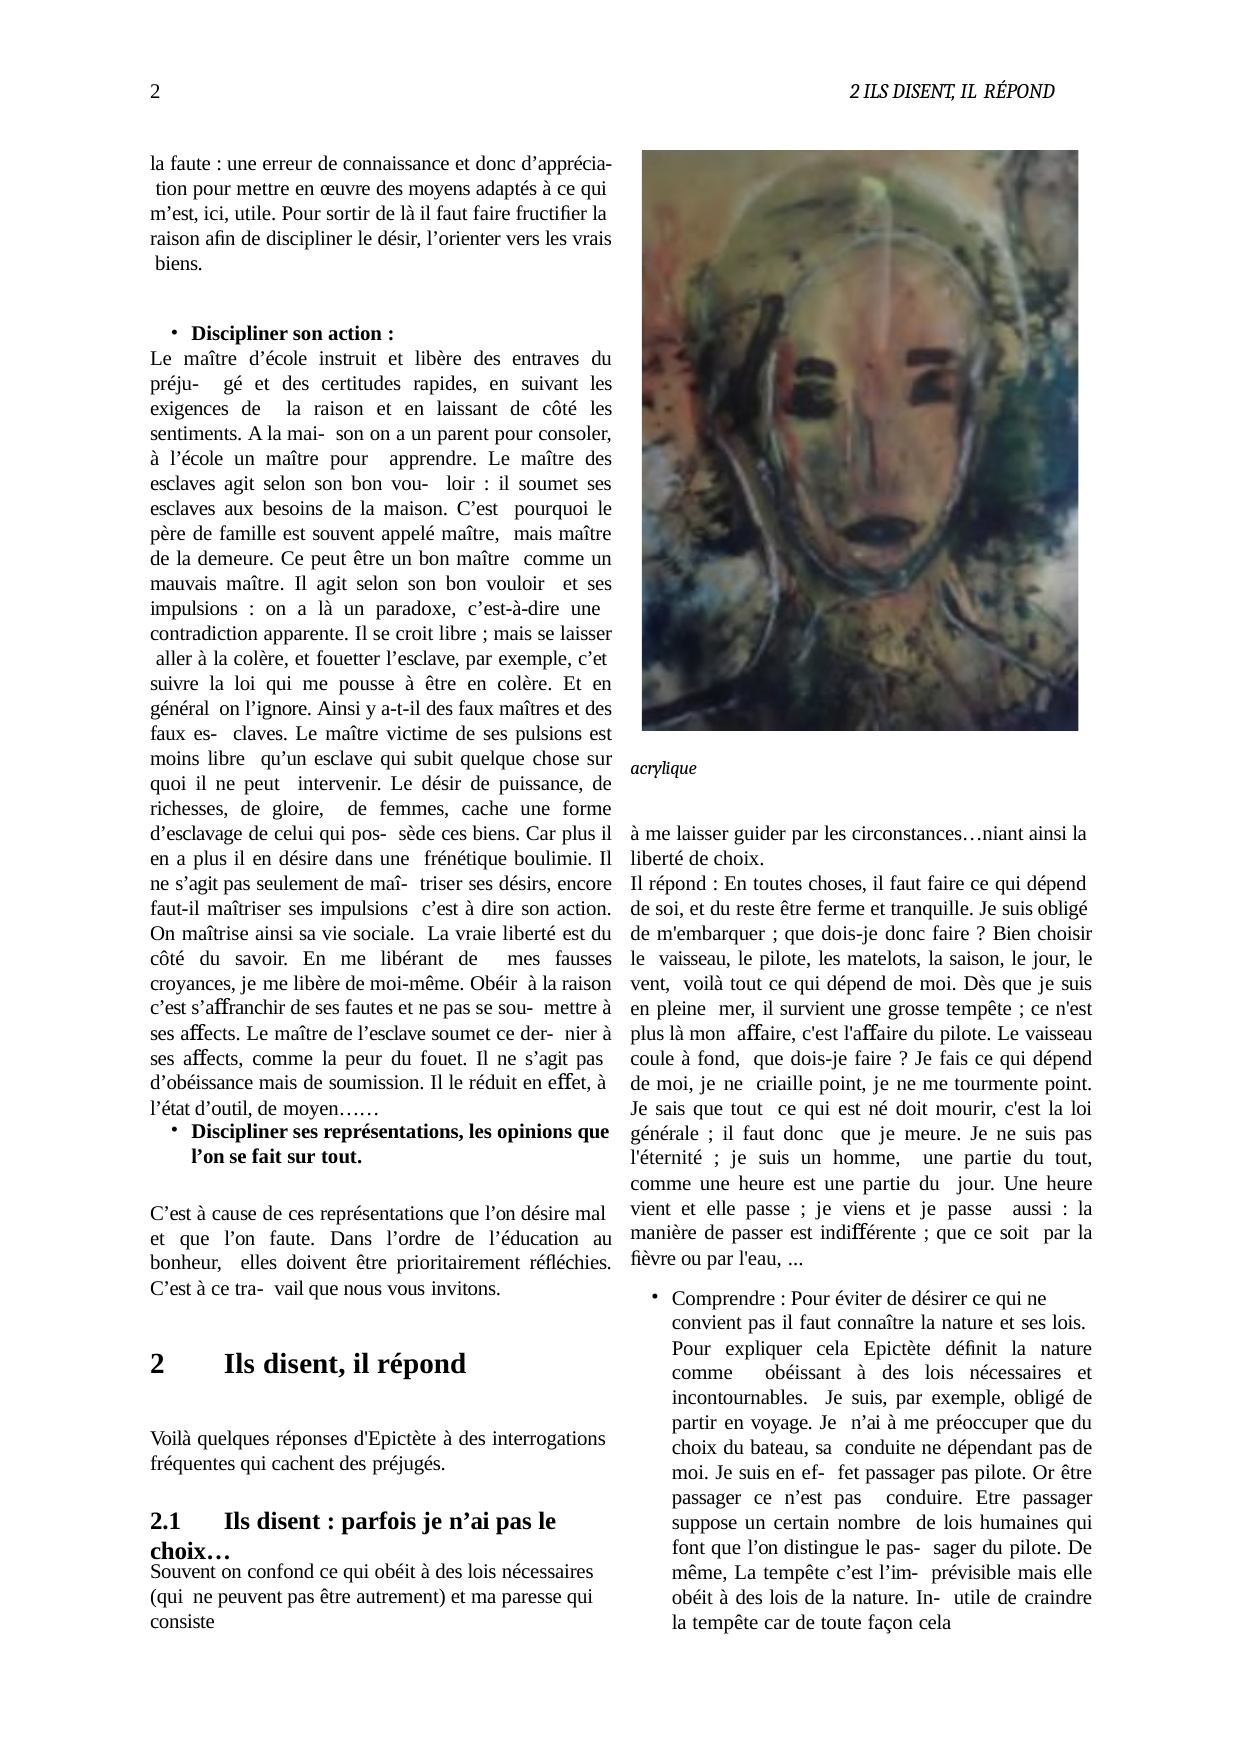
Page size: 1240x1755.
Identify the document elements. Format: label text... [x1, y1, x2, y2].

text_box convient pas il faut connaître la nature et ses lois. Pour expliquer cela Epictète déﬁnit la nature comme obéissant à des lois nécessaires et incontournables. Je suis, par exemple, obligé de partir en voyage. Je n’ai à me préoccuper que du choix du bateau, sa conduite ne dépendant pas de moi. Je suis en ef- fet passager pas pilote. Or être passager ce n’est pas conduire. Etre passager suppose un certain nombre de lois humaines qui font que l’on distingue le pas- sager du pilote. De même, La tempête c’est l’im- prévisible mais elle obéit à des lois de la nature. In- utile de craindre la tempête car de toute façon cela [669, 1307, 1093, 1634]
text_box [641, 150, 1079, 731]
text_box C’est à cause de ces représentations que l’on désire mal et que l’on faute. Dans l’ordre de l’éducation au bonheur, elles doivent être prioritairement réﬂéchies. C’est à ce tra- vail que nous vous invitons. 2 Ils disent, il répond Voilà quelques réponses d'Epictète à des interrogations fréquentes qui cachent des préjugés. [147, 1197, 612, 1466]
text_box Souvent on confond ce qui obéit à des lois nécessaires (qui ne peuvent pas être autrement) et ma paresse qui consiste [147, 1556, 612, 1633]
text_box Discipliner ses représentations, les opinions que [168, 1115, 612, 1143]
text_box 2 ILS DISENT, IL RÉPOND [847, 75, 1093, 103]
text_box acrylique [628, 753, 700, 779]
text_box 2 [147, 75, 163, 103]
text_box à me laisser guider par les circonstances…niant ainsi la liberté de choix. Il répond : En toutes choses, il faut faire ce qui dépend de soi, et du reste être ferme et tranquille. Je suis obligé de m'embarquer ; que dois-je donc faire ? Bien choisir le vaisseau, le pilote, les matelots, la saison, le jour, le vent, voilà tout ce qui dépend de moi. Dès que je suis en pleine mer, il survient une grosse tempête ; ce n'est plus là mon aﬀaire, c'est l'aﬀaire du pilote. Le vaisseau coule à fond, que dois-je faire ? Je fais ce qui dépend de moi, je ne criaille point, je ne me tourmente point. Je sais que tout ce qui est né doit mourir, c'est la loi générale ; il faut donc que je meure. Je ne suis pas l'éternité ; je suis un homme, une partie du tout, comme une heure est une partie du jour. Une heure vient et elle passe ; je viens et je passe aussi : la manière de passer est indiﬀérente ; que ce soit par la ﬁèvre ou par l'eau, ... [628, 817, 1093, 1280]
text_box 2.1 Ils disent : parfois je n’ai pas le choix… [147, 1502, 612, 1556]
text_box l’on se fait sur tout. [189, 1140, 365, 1168]
text_box Comprendre : Pour éviter de désirer ce qui ne [649, 1282, 1093, 1310]
text_box la faute : une erreur de connaissance et donc d’apprécia- tion pour mettre en œuvre des moyens adaptés à ce qui m’est, ici, utile. Pour sortir de là il faut faire fructiﬁer la raison aﬁn de discipliner le désir, l’orienter vers les vrais biens. Discipliner son action : Le maître d’école instruit et libère des entraves du préju- gé et des certitudes rapides, en suivant les exigences de la raison et en laissant de côté les sentiments. A la mai- son on a un parent pour consoler, à l’école un maître pour apprendre. Le maître des esclaves agit selon son bon vou- loir : il soumet ses esclaves aux besoins de la maison. C’est pourquoi le père de famille est souvent appelé maître, mais maître de la demeure. Ce peut être un bon maître comme un mauvais maître. Il agit selon son bon vouloir et ses impulsions : on a là un paradoxe, c’est-à-dire une contradiction apparente. Il se croit libre ; mais se laisser aller à la colère, et fouetter l’esclave, par exemple, c’et suivre la loi qui me pousse à être en colère. Et en général on l’ignore. Ainsi y a-t-il des faux maîtres et des faux es- claves. Le maître victime de ses pulsions est moins libre qu’un esclave qui subit quelque chose sur quoi il ne peut intervenir. Le désir de puissance, de richesses, de gloire, de femmes, cache une forme d’esclavage de celui qui pos- sède ces biens. Car plus il en a plus il en désire dans une frénétique boulimie. Il ne s’agit pas seulement de maî- triser ses désirs, encore faut-il maîtriser ses impulsions c’est à dire son action. On maîtrise ainsi sa vie sociale. La vraie liberté est du côté du savoir. En me libérant de mes fausses croyances, je me libère de moi-même. Obéir à la raison c’est s’aﬀranchir de ses fautes et ne pas se sou- mettre à ses aﬀects. Le maître de l’esclave soumet ce der- nier à ses aﬀects, comme la peur du fouet. Il ne s’agit pas d’obéissance mais de soumission. Il le réduit en eﬀet, à l’état d’outil, de moyen…… [147, 147, 612, 1114]
